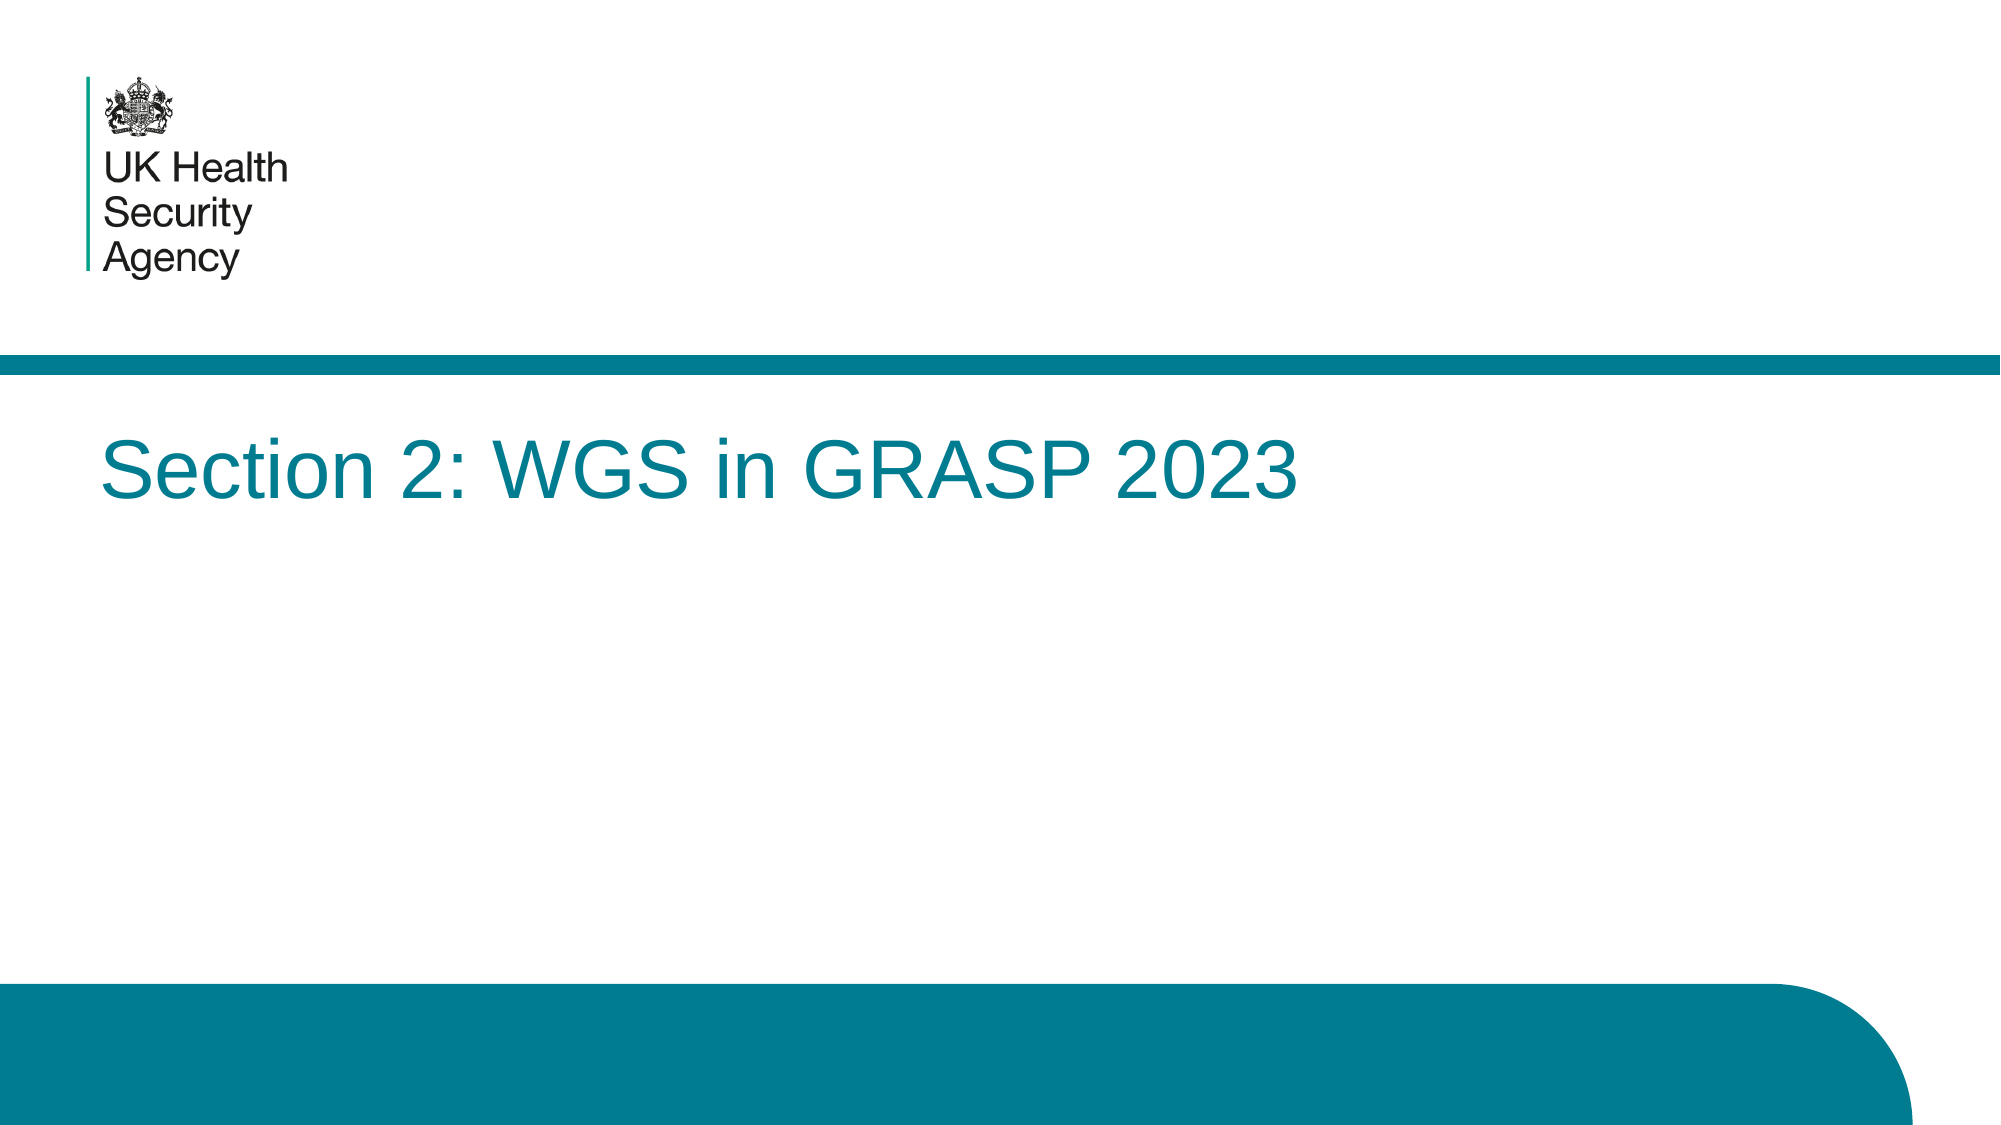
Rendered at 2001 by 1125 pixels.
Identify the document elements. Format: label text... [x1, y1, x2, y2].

title Section 2: WGS in GRASP 2023 [84, 419, 1804, 811]
